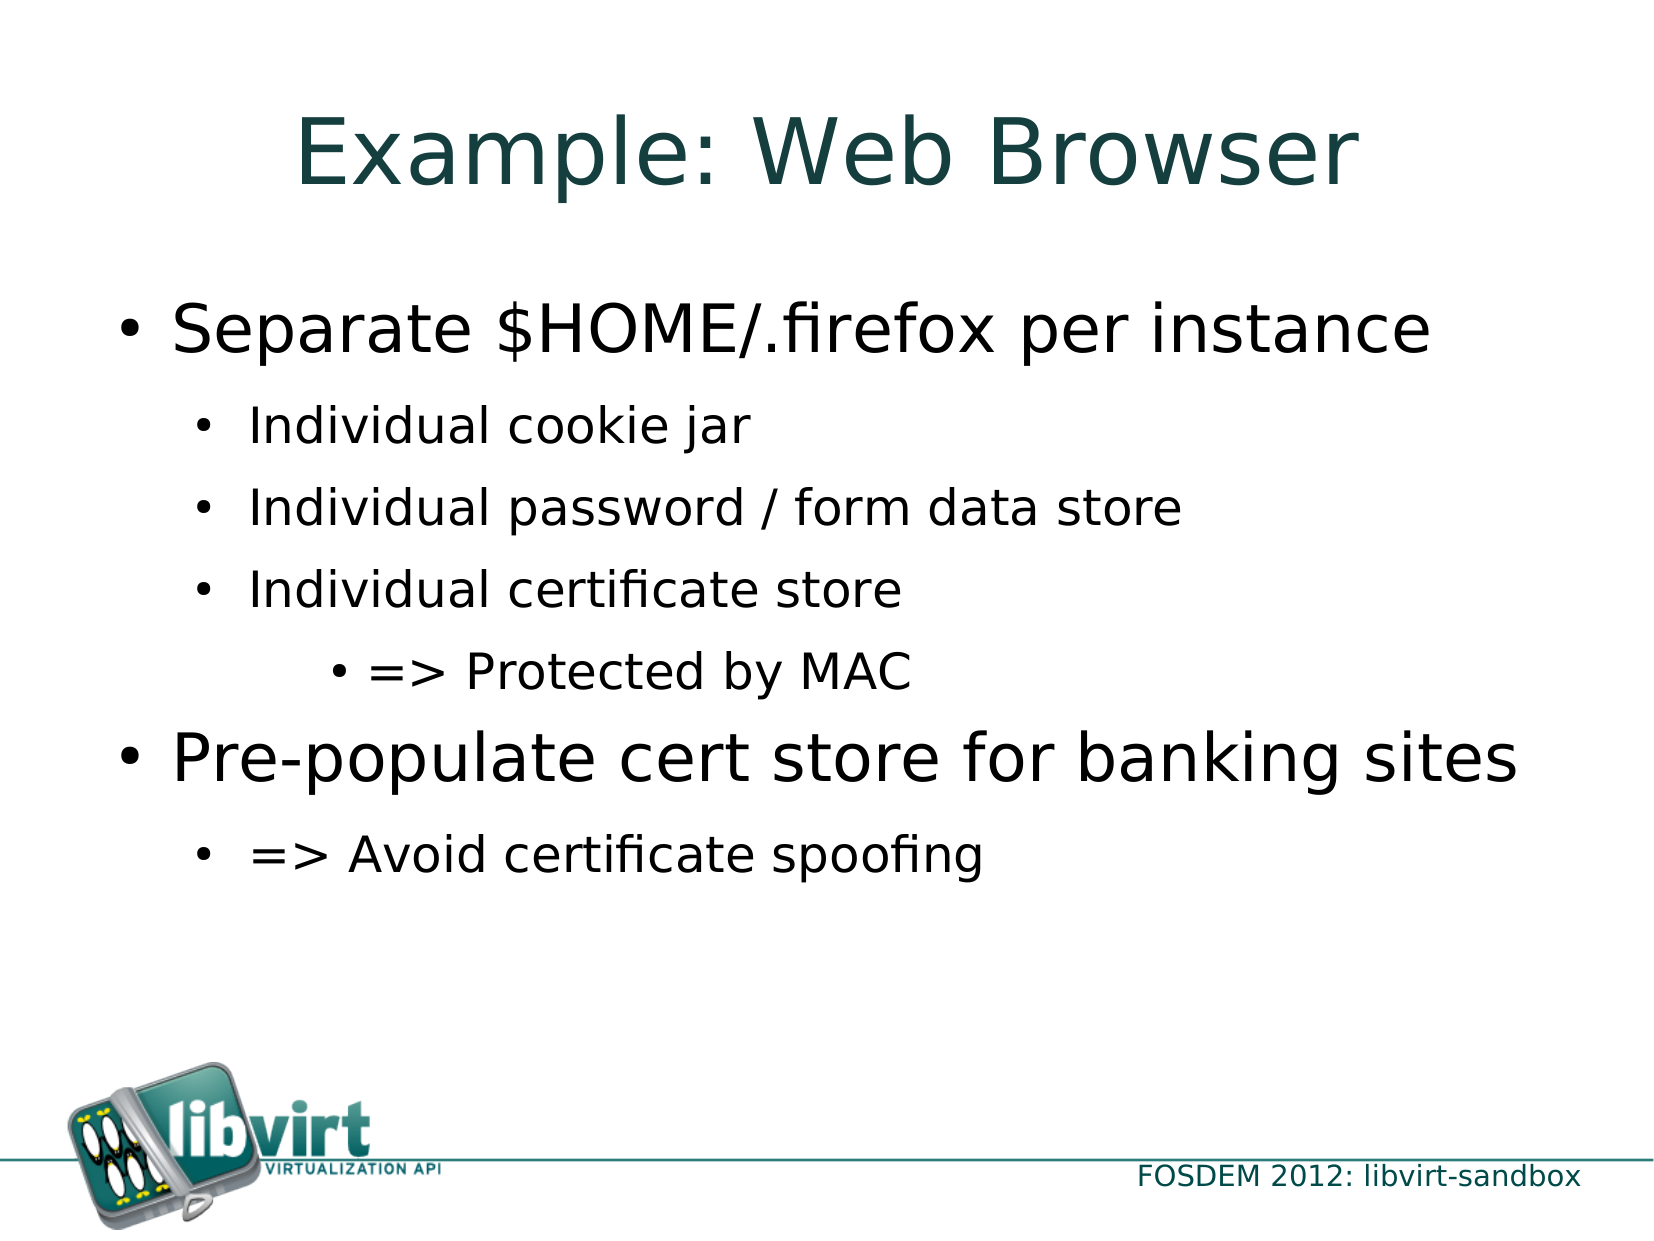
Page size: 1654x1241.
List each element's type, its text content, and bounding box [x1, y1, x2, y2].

picture [0, 1062, 1654, 1230]
title Example: Web Browser [82, 49, 1571, 257]
list Separate $HOME/.firefox per instance Individual cookie jar Individual password / form data store Individual certificate store => Protected by MAC Pre-populate cert store for banking sites => Avoid certificate spoofing [82, 290, 1571, 1062]
text_box FOSDEM 2012: libvirt-sandbox [1122, 1151, 1654, 1211]
